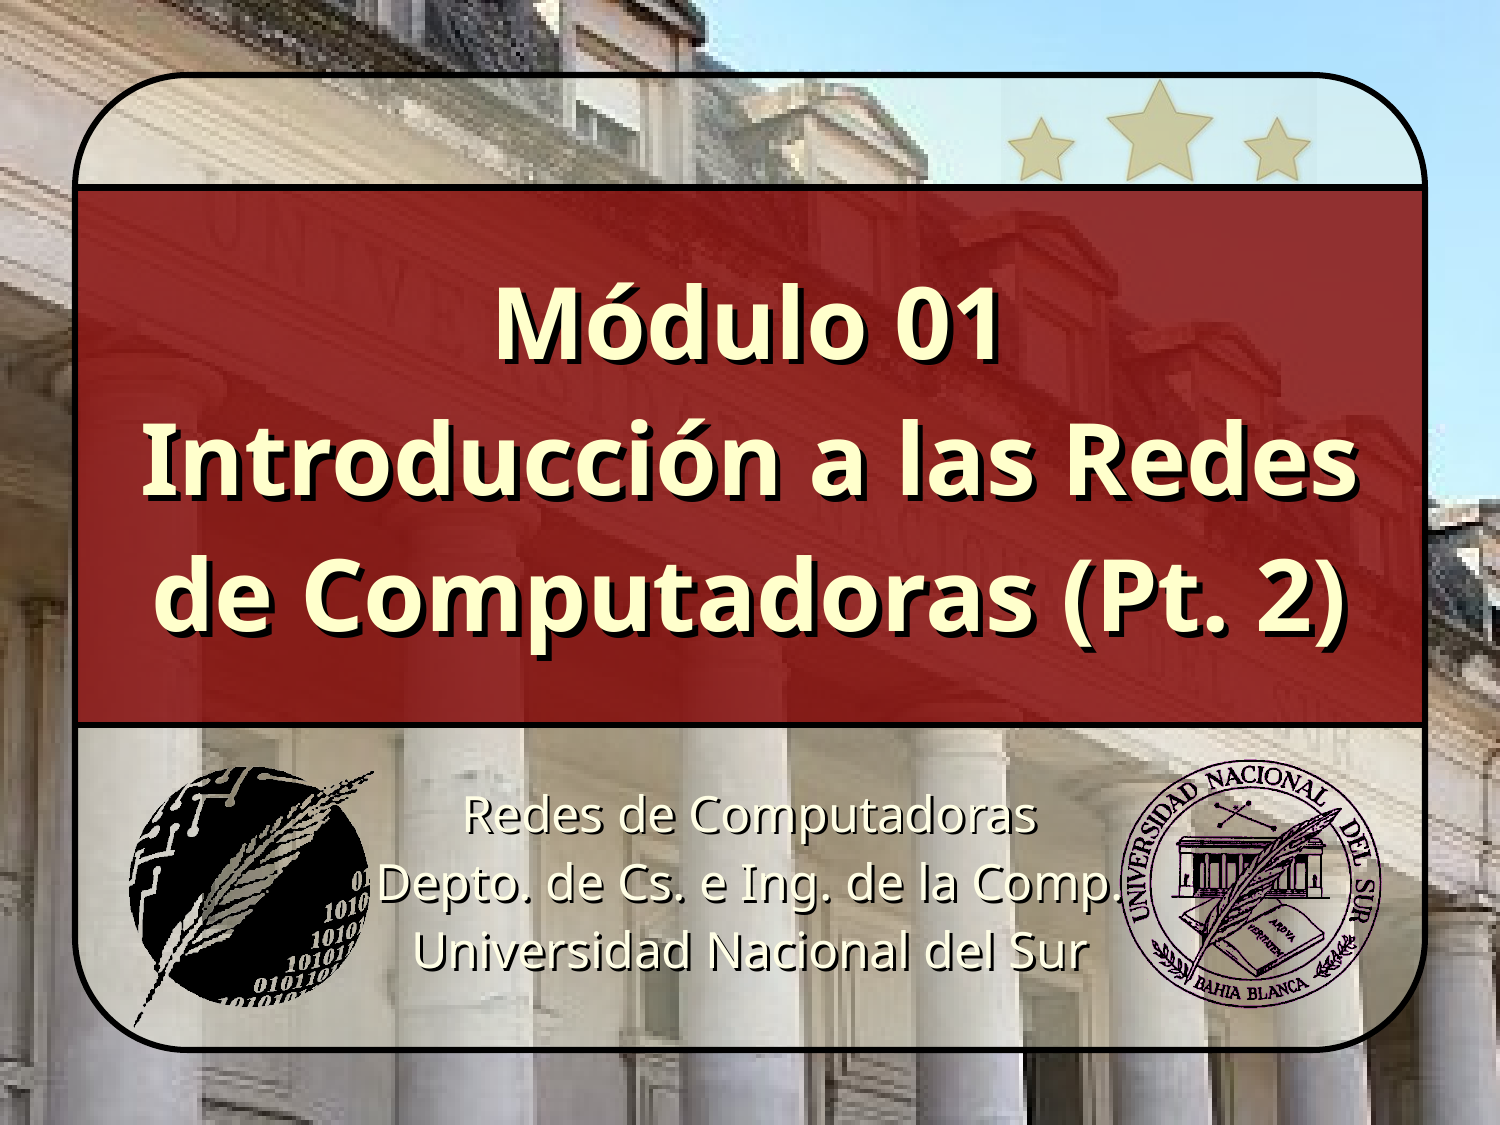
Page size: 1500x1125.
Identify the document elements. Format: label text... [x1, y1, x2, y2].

title Módulo 01 Introducción a las Redes de Computadoras (Pt. 2) [128, 187, 1372, 726]
picture [0, 0, 1500, 1125]
